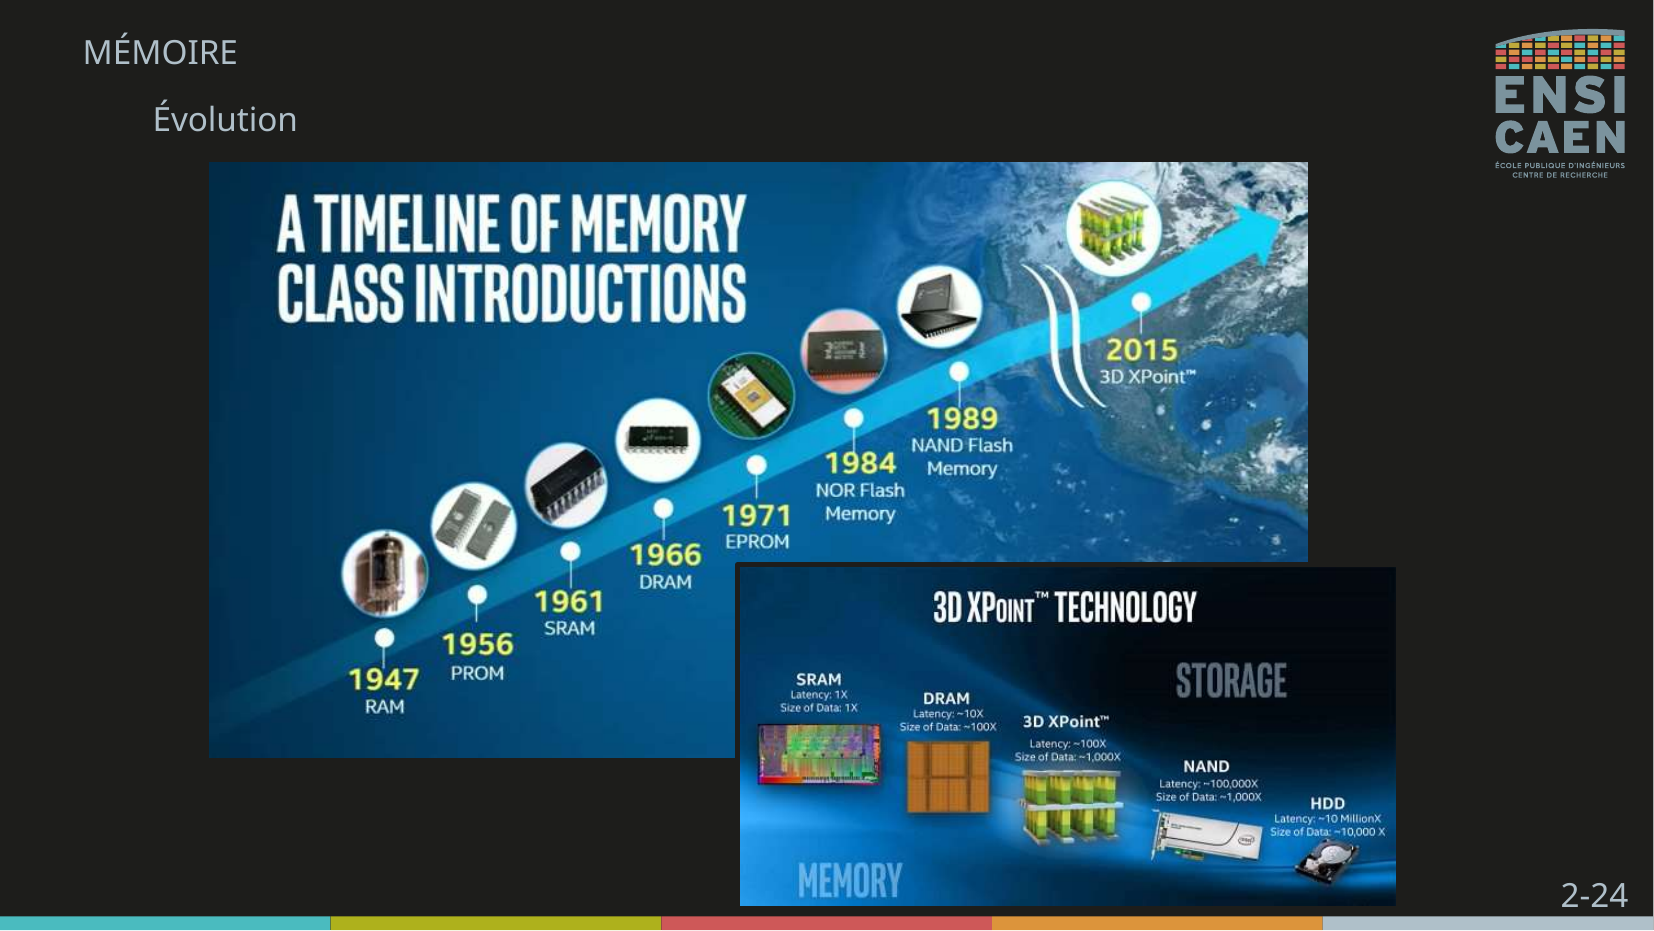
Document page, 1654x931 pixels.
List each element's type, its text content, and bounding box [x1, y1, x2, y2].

picture [209, 162, 1308, 758]
picture [739, 566, 1397, 906]
title MÉMOIRE Évolution [82, 0, 1467, 148]
